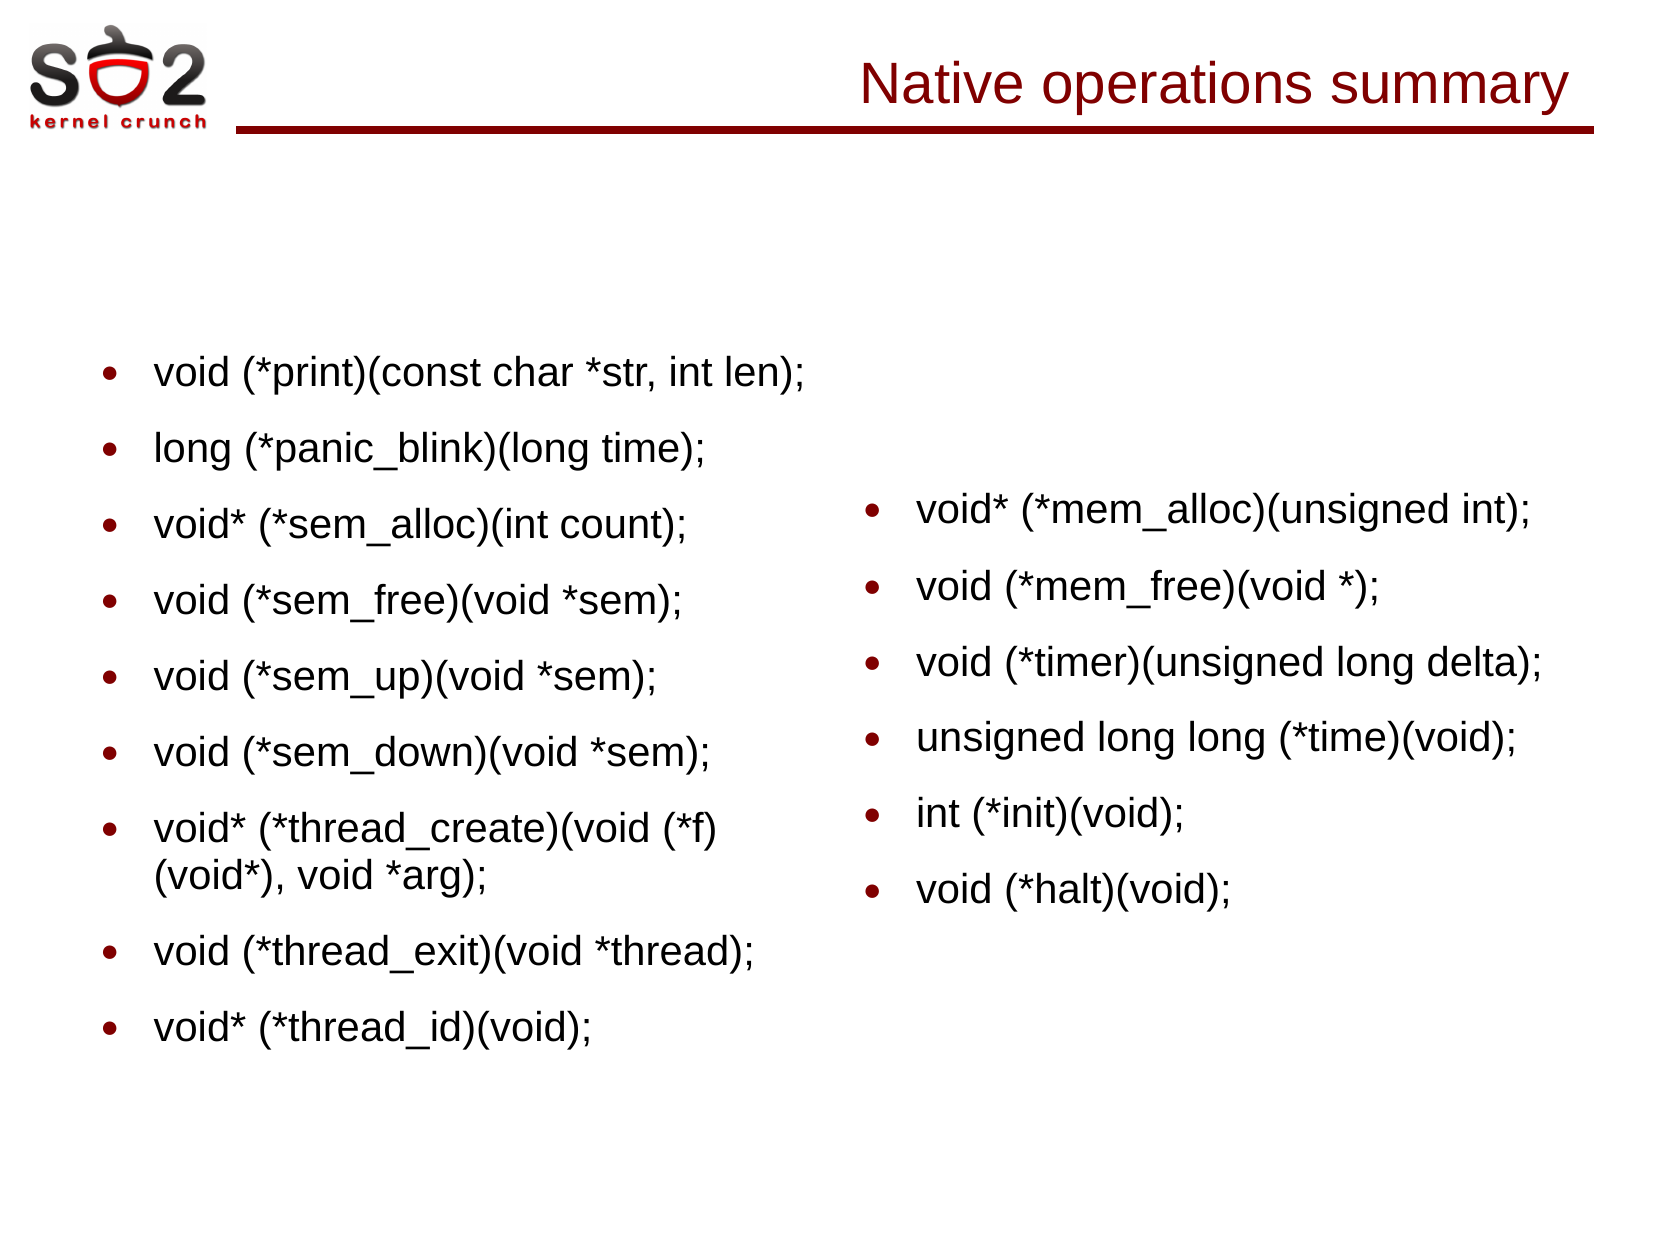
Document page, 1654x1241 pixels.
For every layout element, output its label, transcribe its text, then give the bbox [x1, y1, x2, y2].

picture [29, 23, 207, 130]
list void* (*mem_alloc)(unsigned int); void (*mem_free)(void *); void (*timer)(unsigned long delta); unsigned long long (*time)(void); int (*init)(void); void (*halt)(void); [845, 290, 1572, 1109]
title Native operations summary [82, 49, 1571, 119]
list void (*print)(const char *str, int len); long (*panic_blink)(long time); void* (*sem_alloc)(int count); void (*sem_free)(void *sem); void (*sem_up)(void *sem); void (*sem_down)(void *sem); void* (*thread_create)(void (*f)(void*), void *arg); void (*thread_exit)(void *thread); void* (*thread_id)(void); [82, 290, 809, 1109]
